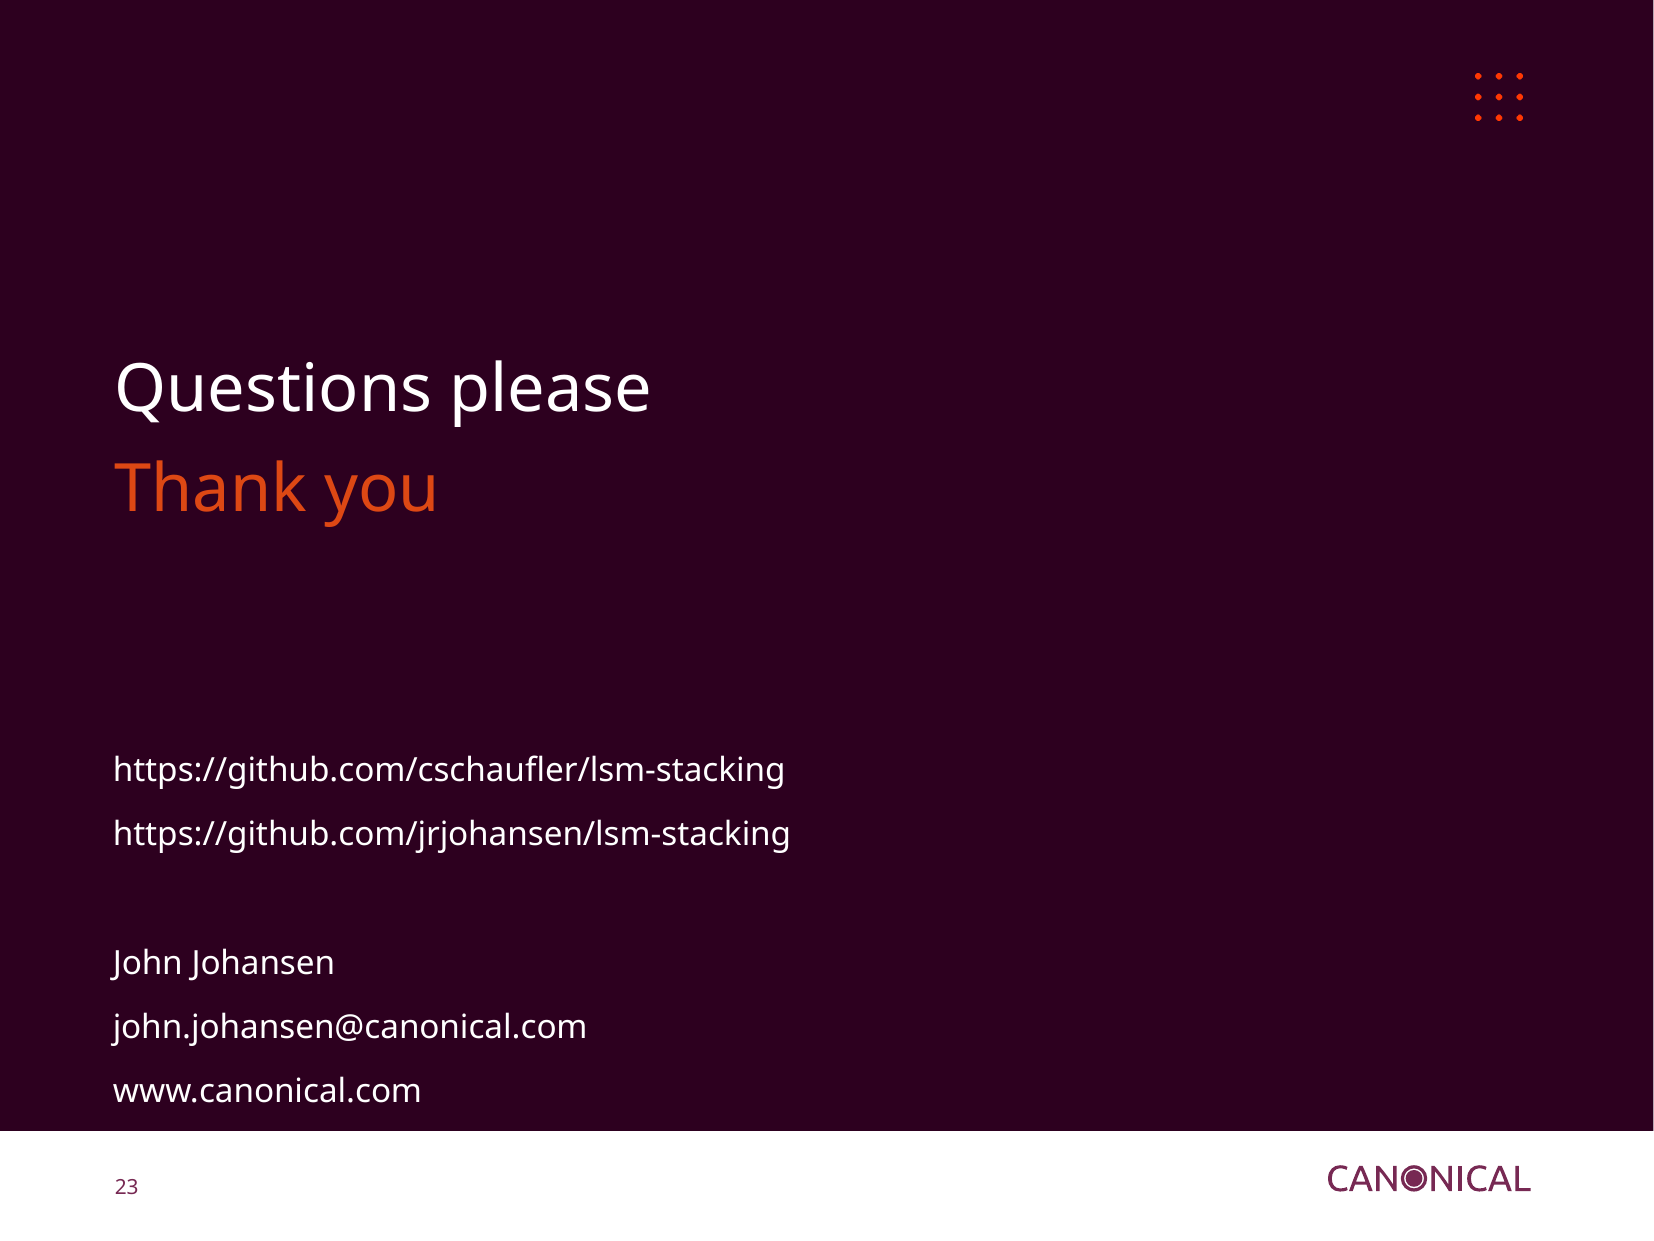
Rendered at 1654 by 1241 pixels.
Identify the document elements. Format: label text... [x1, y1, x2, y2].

list https://github.com/cschaufler/lsm-stacking https://github.com/jrjohansen/lsm-stacking John Johansen john.johansen@canonical.com www.canonical.com [112, 741, 817, 1241]
title Questions please Thank you [114, 291, 863, 571]
picture [0, 0, 1654, 1131]
